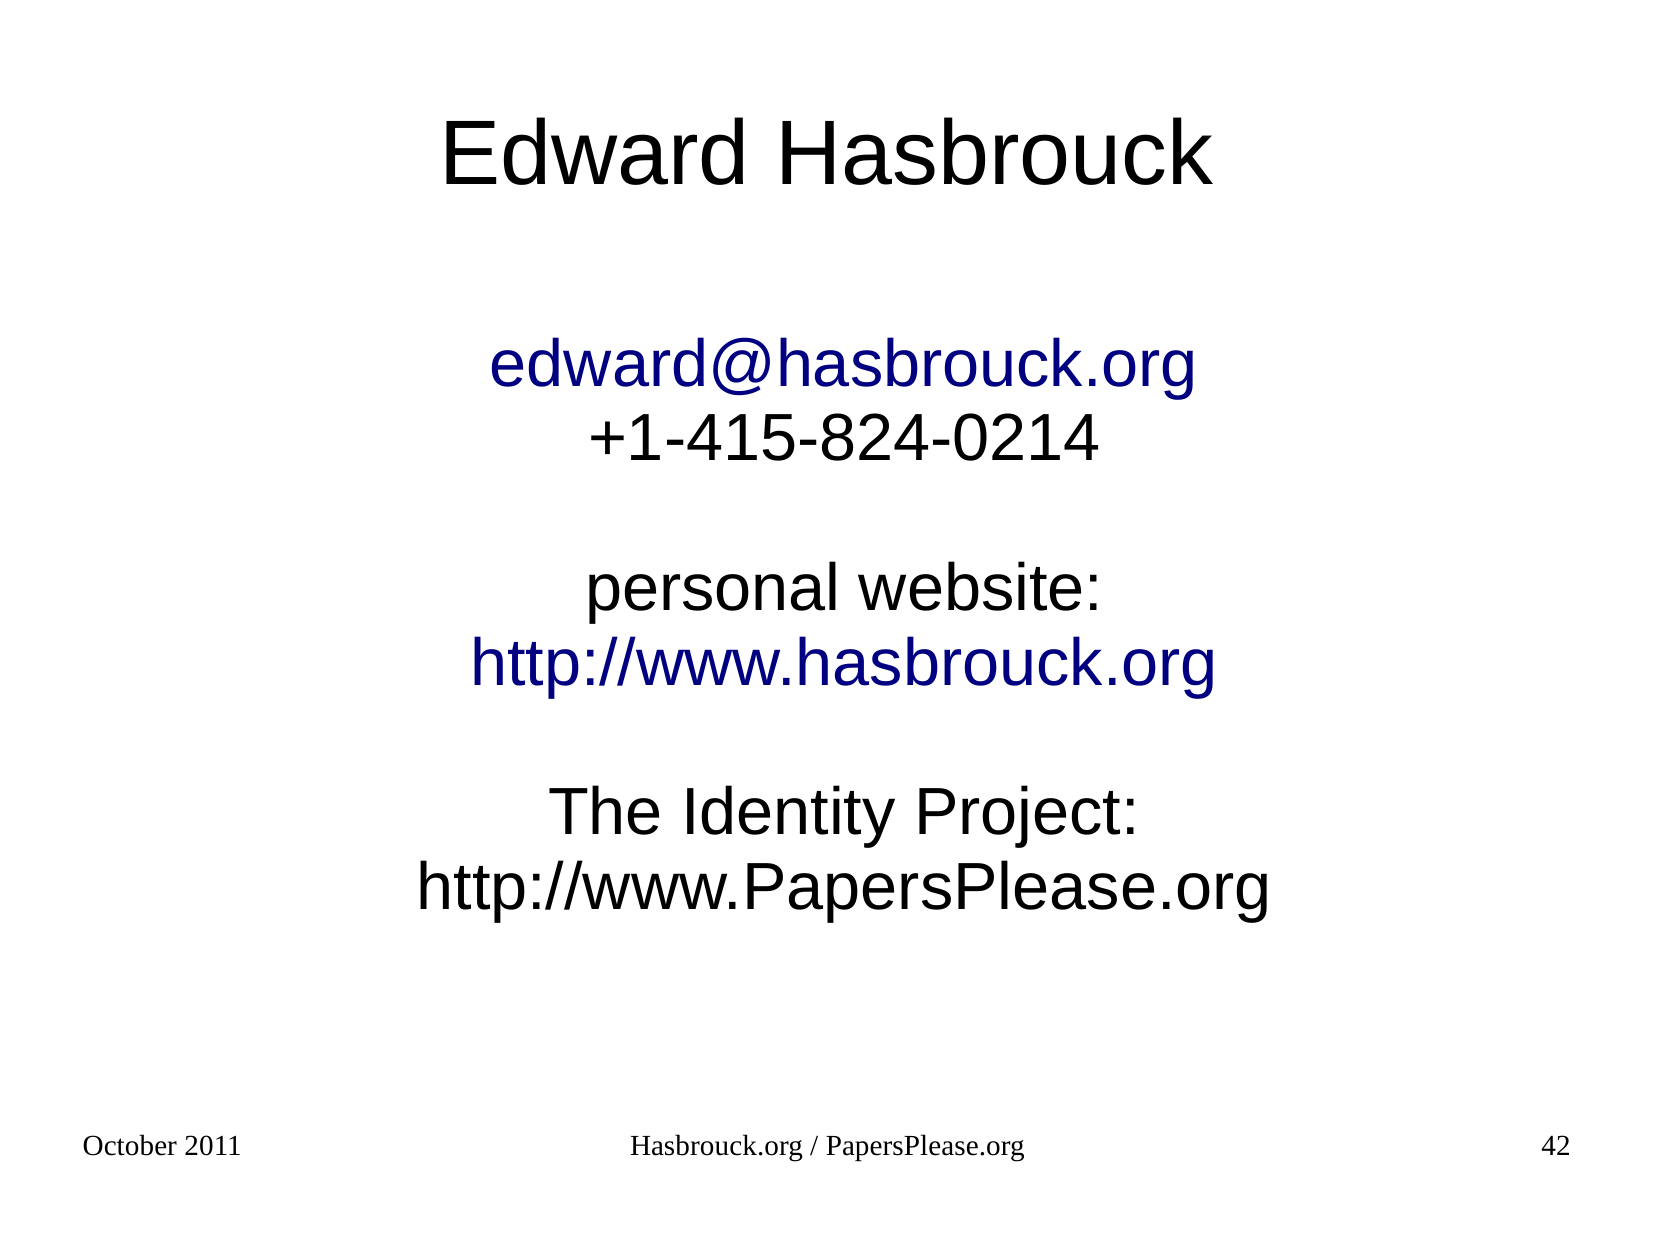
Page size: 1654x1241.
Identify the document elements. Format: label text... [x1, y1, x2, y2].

subtitle edward@hasbrouck.org +1-415-824-0214 personal website: http://www.hasbrouck.org The Identity Project: http://www.PapersPlease.org [82, 297, 1571, 1102]
title Edward Hasbrouck [82, 56, 1571, 250]
